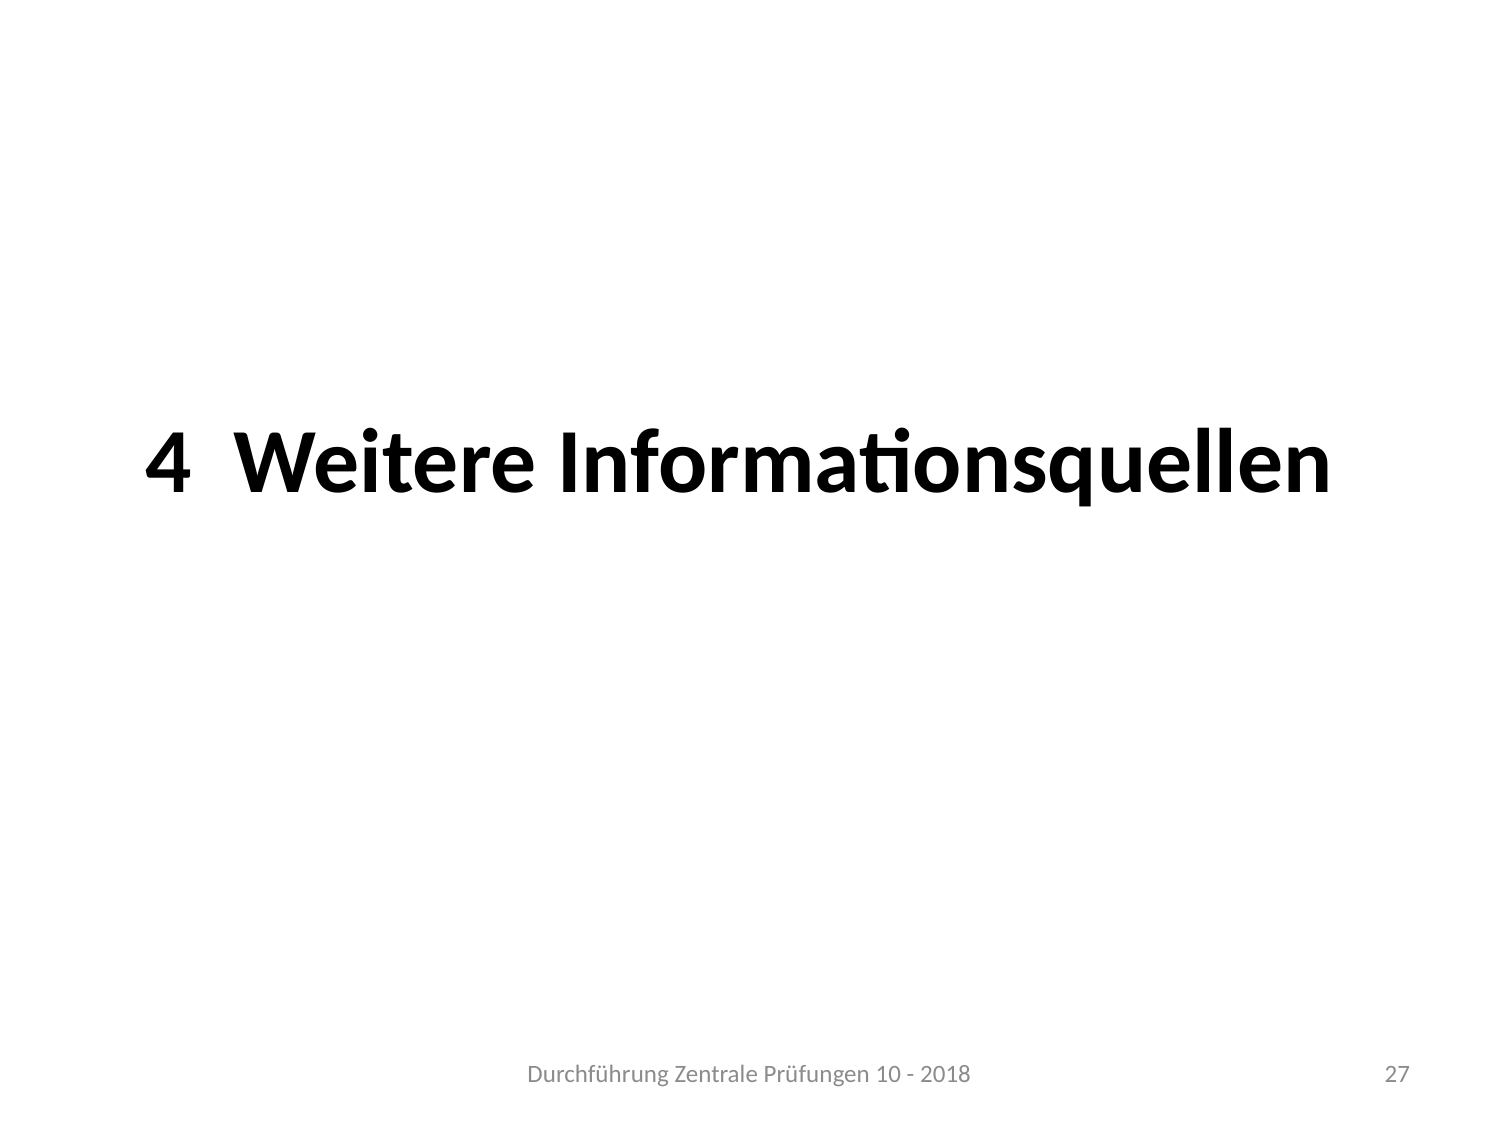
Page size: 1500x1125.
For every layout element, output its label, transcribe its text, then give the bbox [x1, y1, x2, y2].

slide_number <Foliennummer> [1074, 1042, 1425, 1103]
footer Durchführung Zentrale Prüfungen 10 - 2018 [512, 1042, 988, 1103]
title 4 Weitere Informationsquellen [64, 361, 1415, 550]
